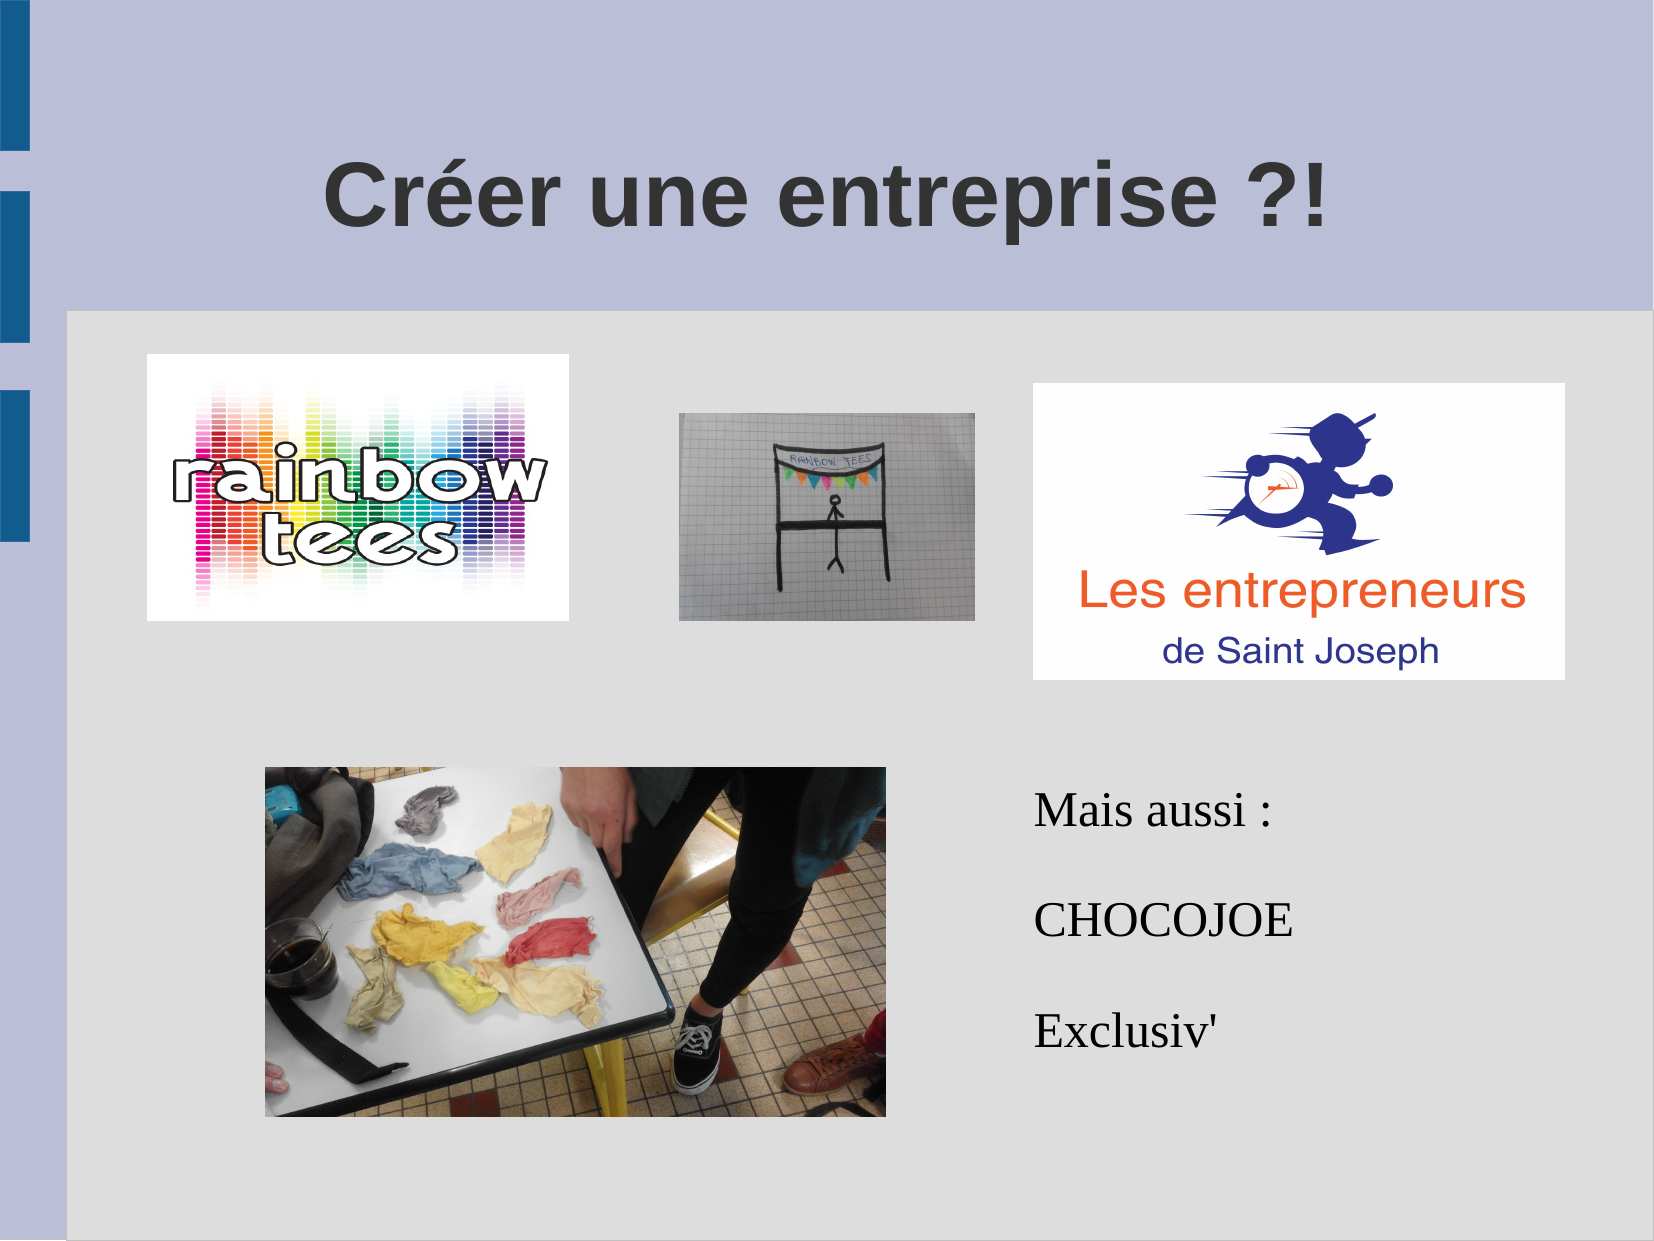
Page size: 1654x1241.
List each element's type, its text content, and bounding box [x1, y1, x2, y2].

title Créer une entreprise ?! [121, 91, 1534, 299]
picture [147, 354, 569, 621]
picture [679, 413, 975, 621]
picture [1033, 383, 1565, 680]
picture [265, 767, 886, 1117]
text_box Mais aussi : CHOCOJOE Exclusiv' [1033, 781, 1565, 1063]
